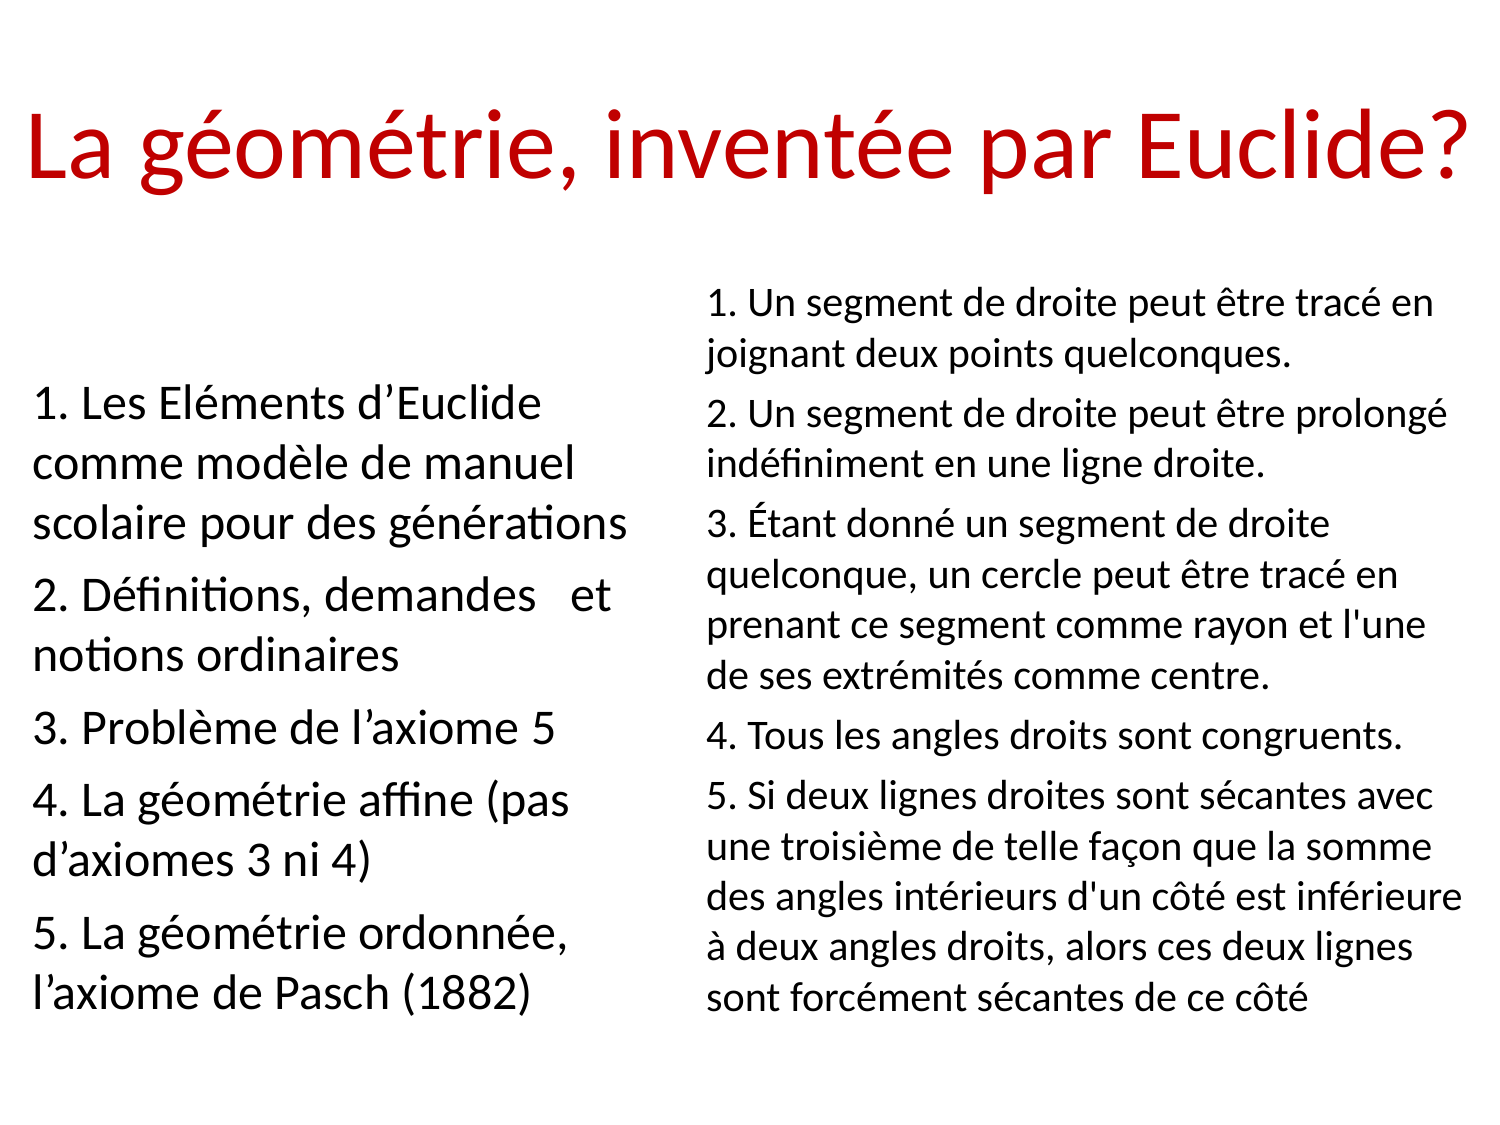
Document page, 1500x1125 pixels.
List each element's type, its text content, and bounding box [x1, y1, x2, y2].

list 1. Un segment de droite peut être tracé en joignant deux points quelconques. 2. Un segment de droite peut être prolongé indéfiniment en une ligne droite. 3. Étant donné un segment de droite quelconque, un cercle peut être tracé en prenant ce segment comme rayon et l'une de ses extrémités comme centre. 4. Tous les angles droits sont congruents. 5. Si deux lignes droites sont sécantes avec une troisième de telle façon que la somme des angles intérieurs d'un côté est inférieure à deux angles droits, alors ces deux lignes sont forcément sécantes de ce côté [690, 267, 1483, 1047]
title La géométrie, inventée par Euclide? [0, 45, 1500, 233]
list 1. Les Eléments d’Euclide comme modèle de manuel scolaire pour des générations 2. Définitions, demandes et notions ordinaires 3. Problème de l’axiome 5 4. La géométrie affine (pas d’axiomes 3 ni 4) 5. La géométrie ordonnée, l’axiome de Pasch (1882) [17, 361, 668, 1071]
